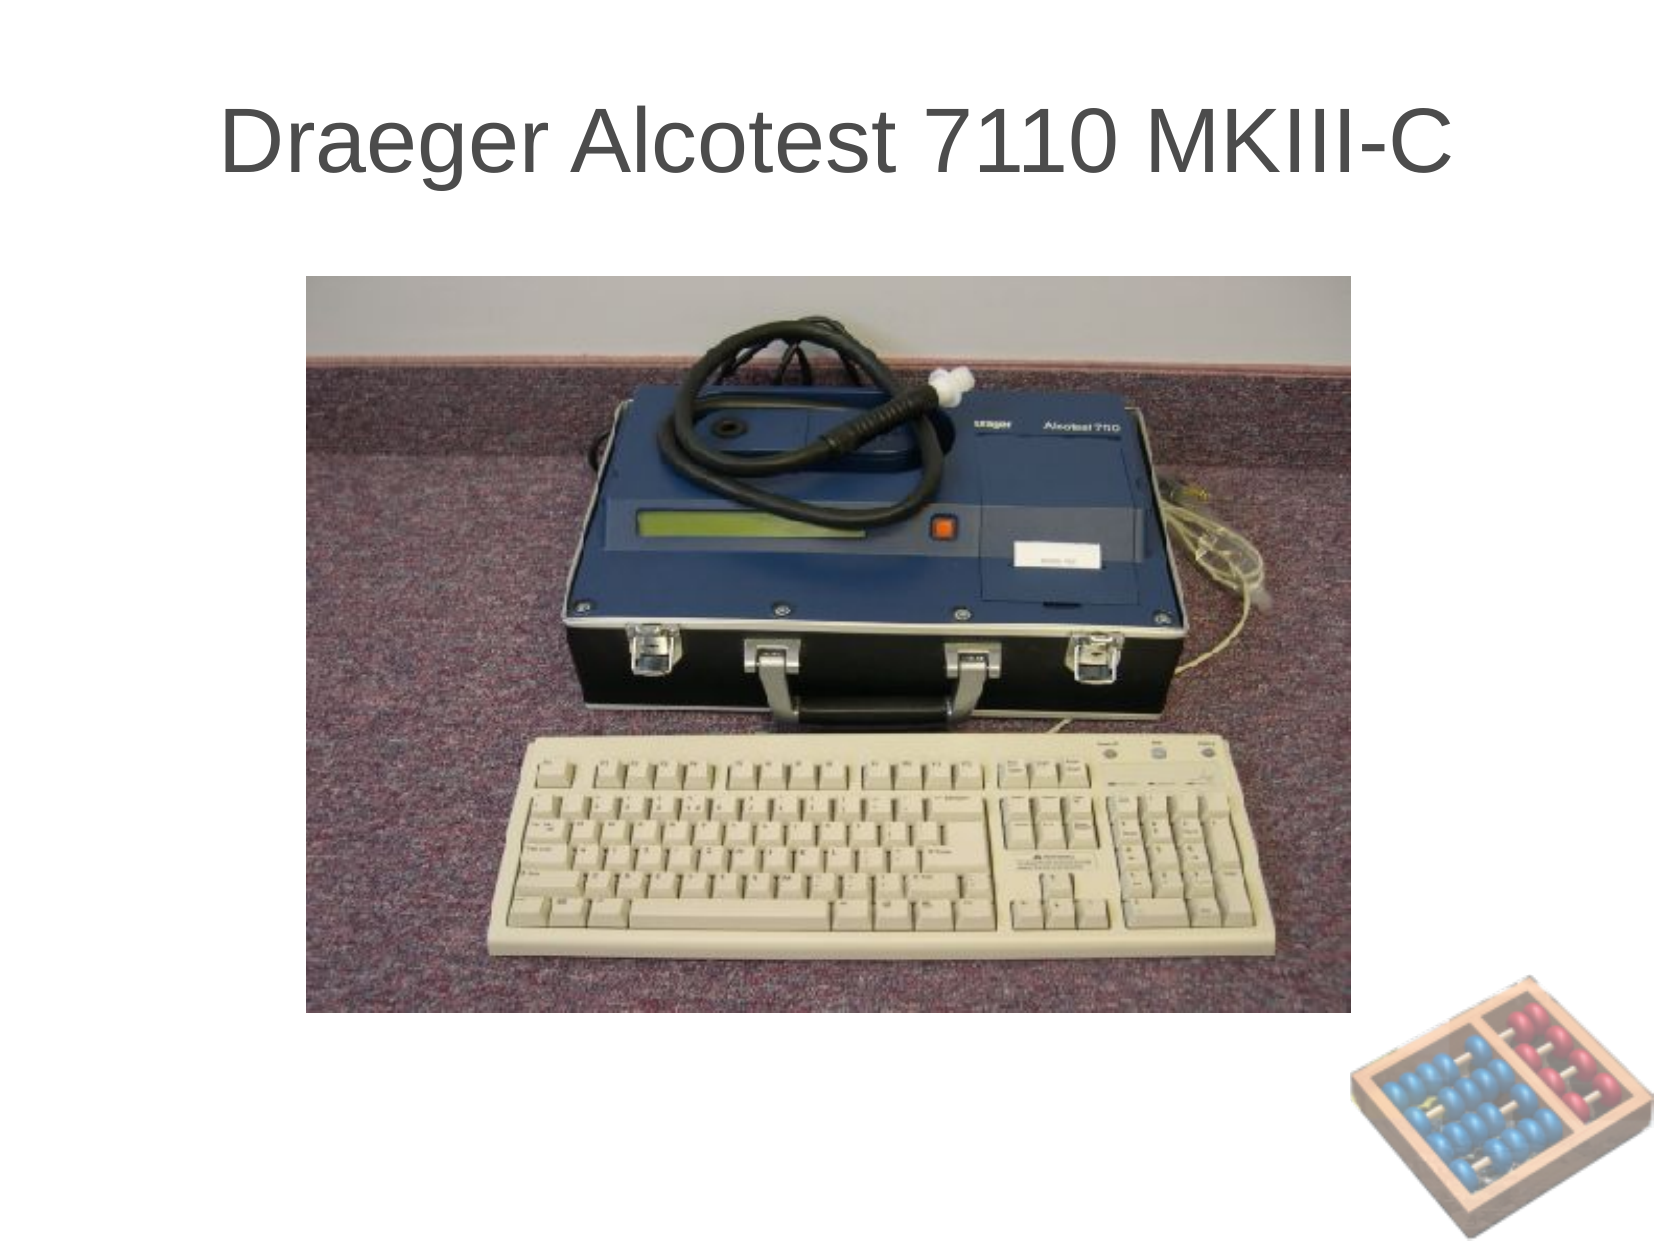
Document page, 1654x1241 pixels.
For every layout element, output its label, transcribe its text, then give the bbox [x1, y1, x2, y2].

title Draeger Alcotest 7110 MKIII-C [75, 44, 1601, 238]
picture [306, 276, 1351, 1013]
